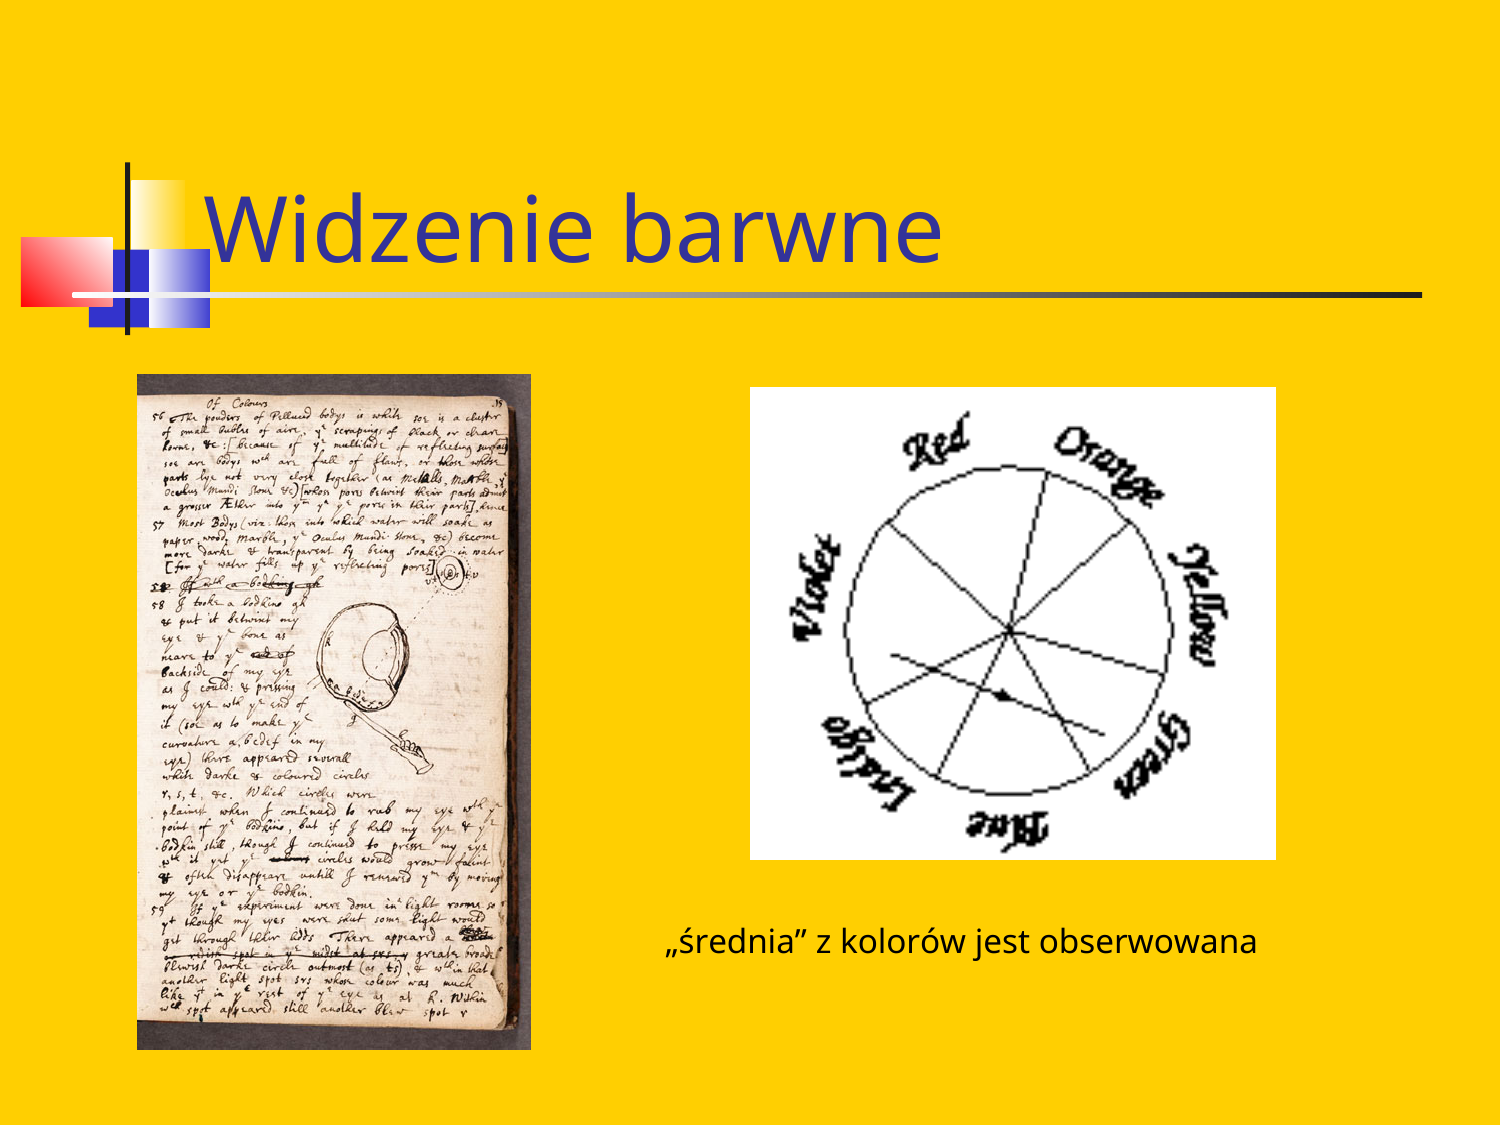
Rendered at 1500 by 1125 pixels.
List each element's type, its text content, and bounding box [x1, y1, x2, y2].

picture [750, 387, 1276, 860]
text_box [137, 375, 531, 1051]
title Widzenie barwne [188, 101, 1468, 289]
text_box „średnia” z kolorów jest obserwowana [650, 912, 1313, 968]
